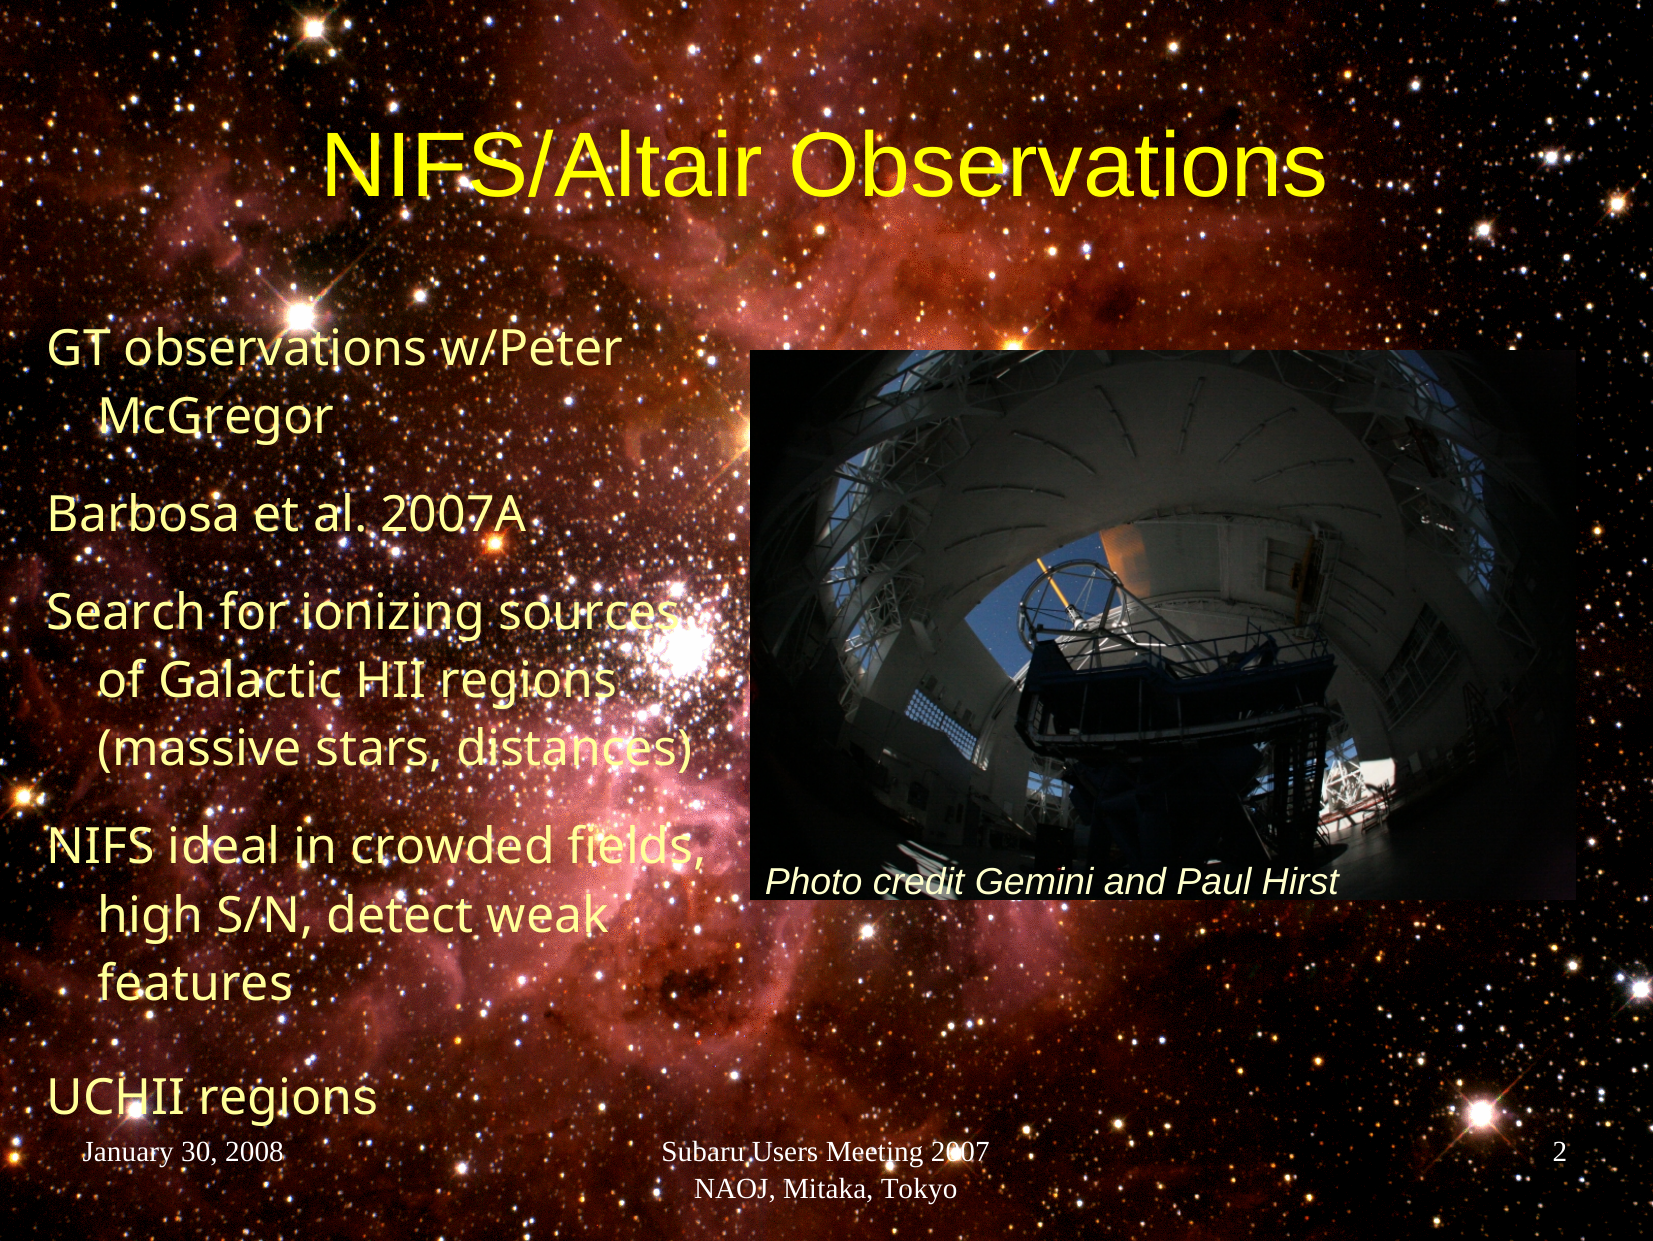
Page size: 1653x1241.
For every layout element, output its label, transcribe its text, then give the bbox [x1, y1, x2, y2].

title NIFS/Altair Observations [82, 44, 1568, 260]
picture [0, 0, 1653, 1241]
text_box Photo credit Gemini and Paul Hirst [750, 852, 1354, 910]
list GT observations w/Peter McGregor Barbosa et al. 2007A Search for ionizing sources of Galactic HII regions (massive stars, distances)‏ NIFS ideal in crowded fields, high S/N, detect weak features UCHII regions [29, 311, 713, 1241]
